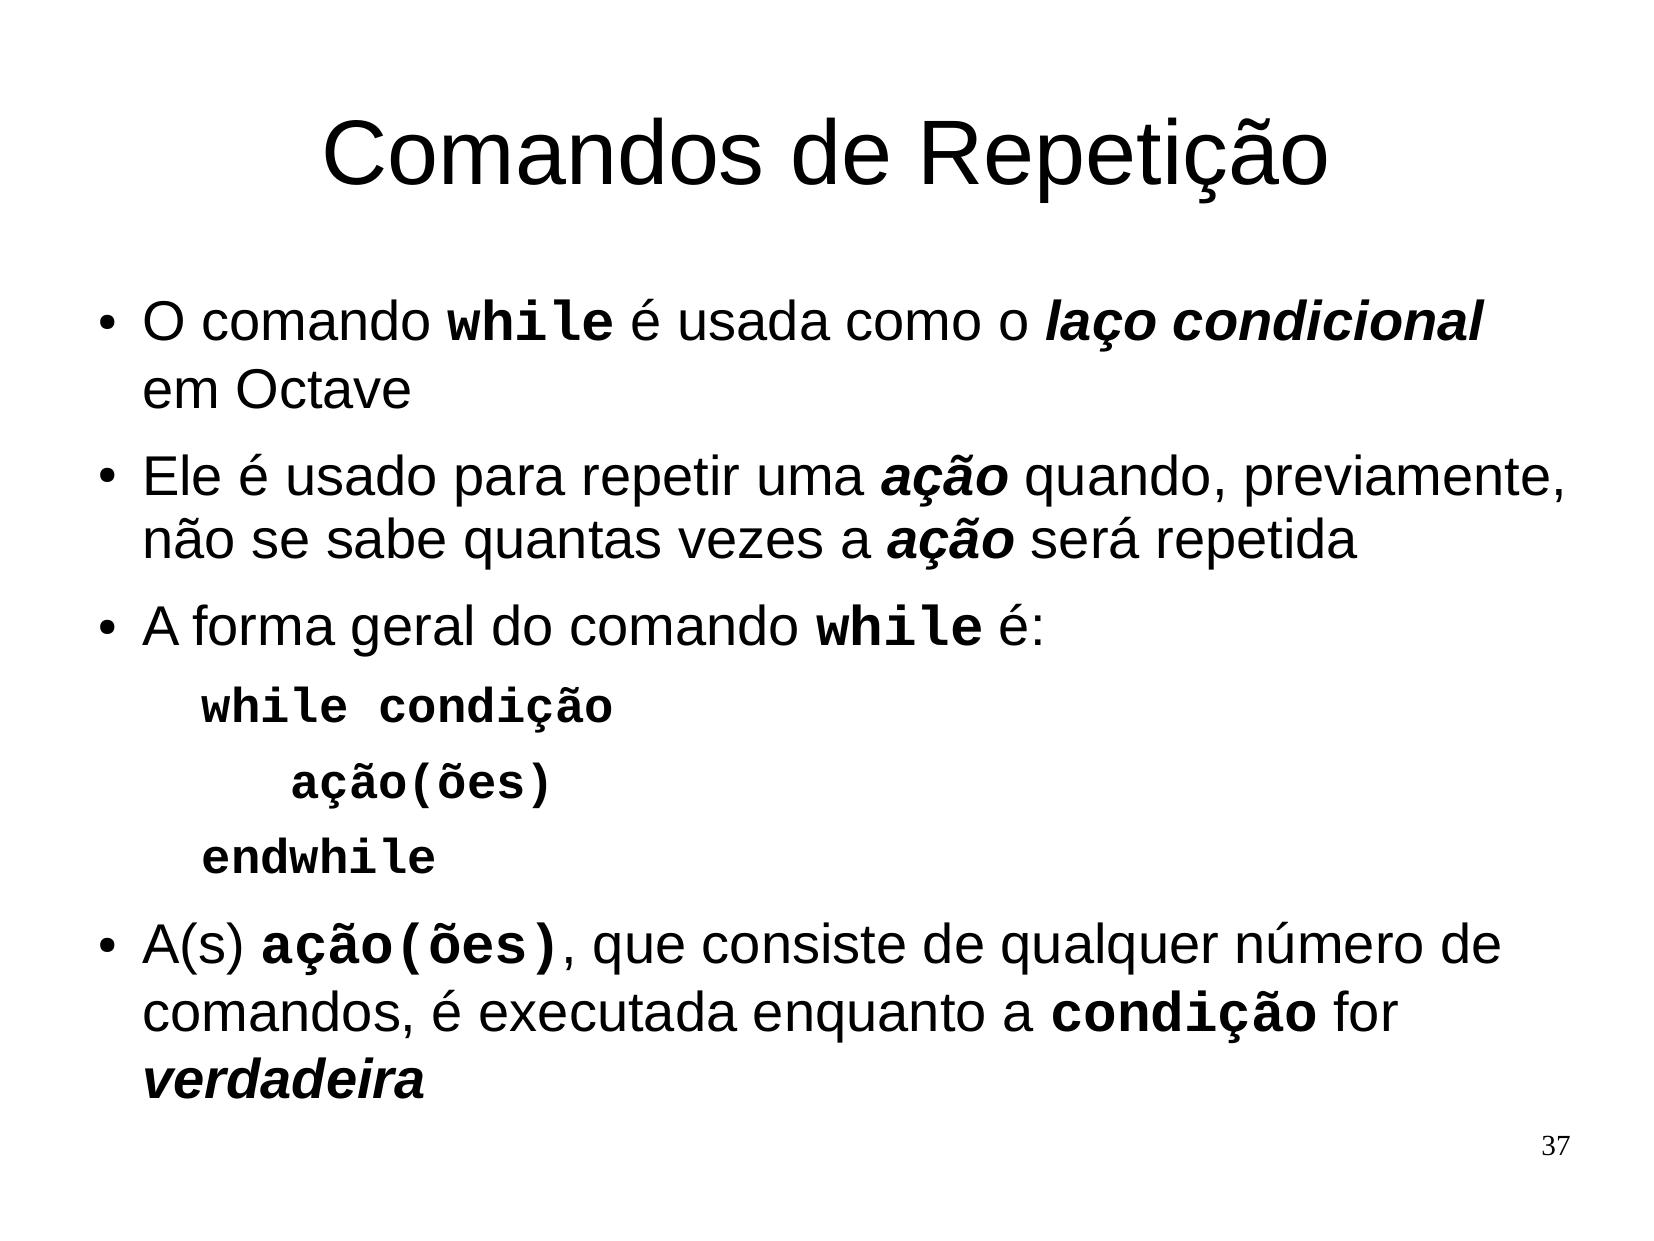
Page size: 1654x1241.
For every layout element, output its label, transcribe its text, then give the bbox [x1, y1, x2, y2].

list O comando while é usada como o laço condicional em Octave Ele é usado para repetir uma ação quando, previamente, não se sabe quantas vezes a ação será repetida A forma geral do comando while é: while condição ação(ões) endwhile A(s) ação(ões), que consiste de qualquer número de comandos, é executada enquanto a condição for verdadeira [82, 290, 1571, 1134]
title Comandos de Repetição [82, 49, 1571, 257]
